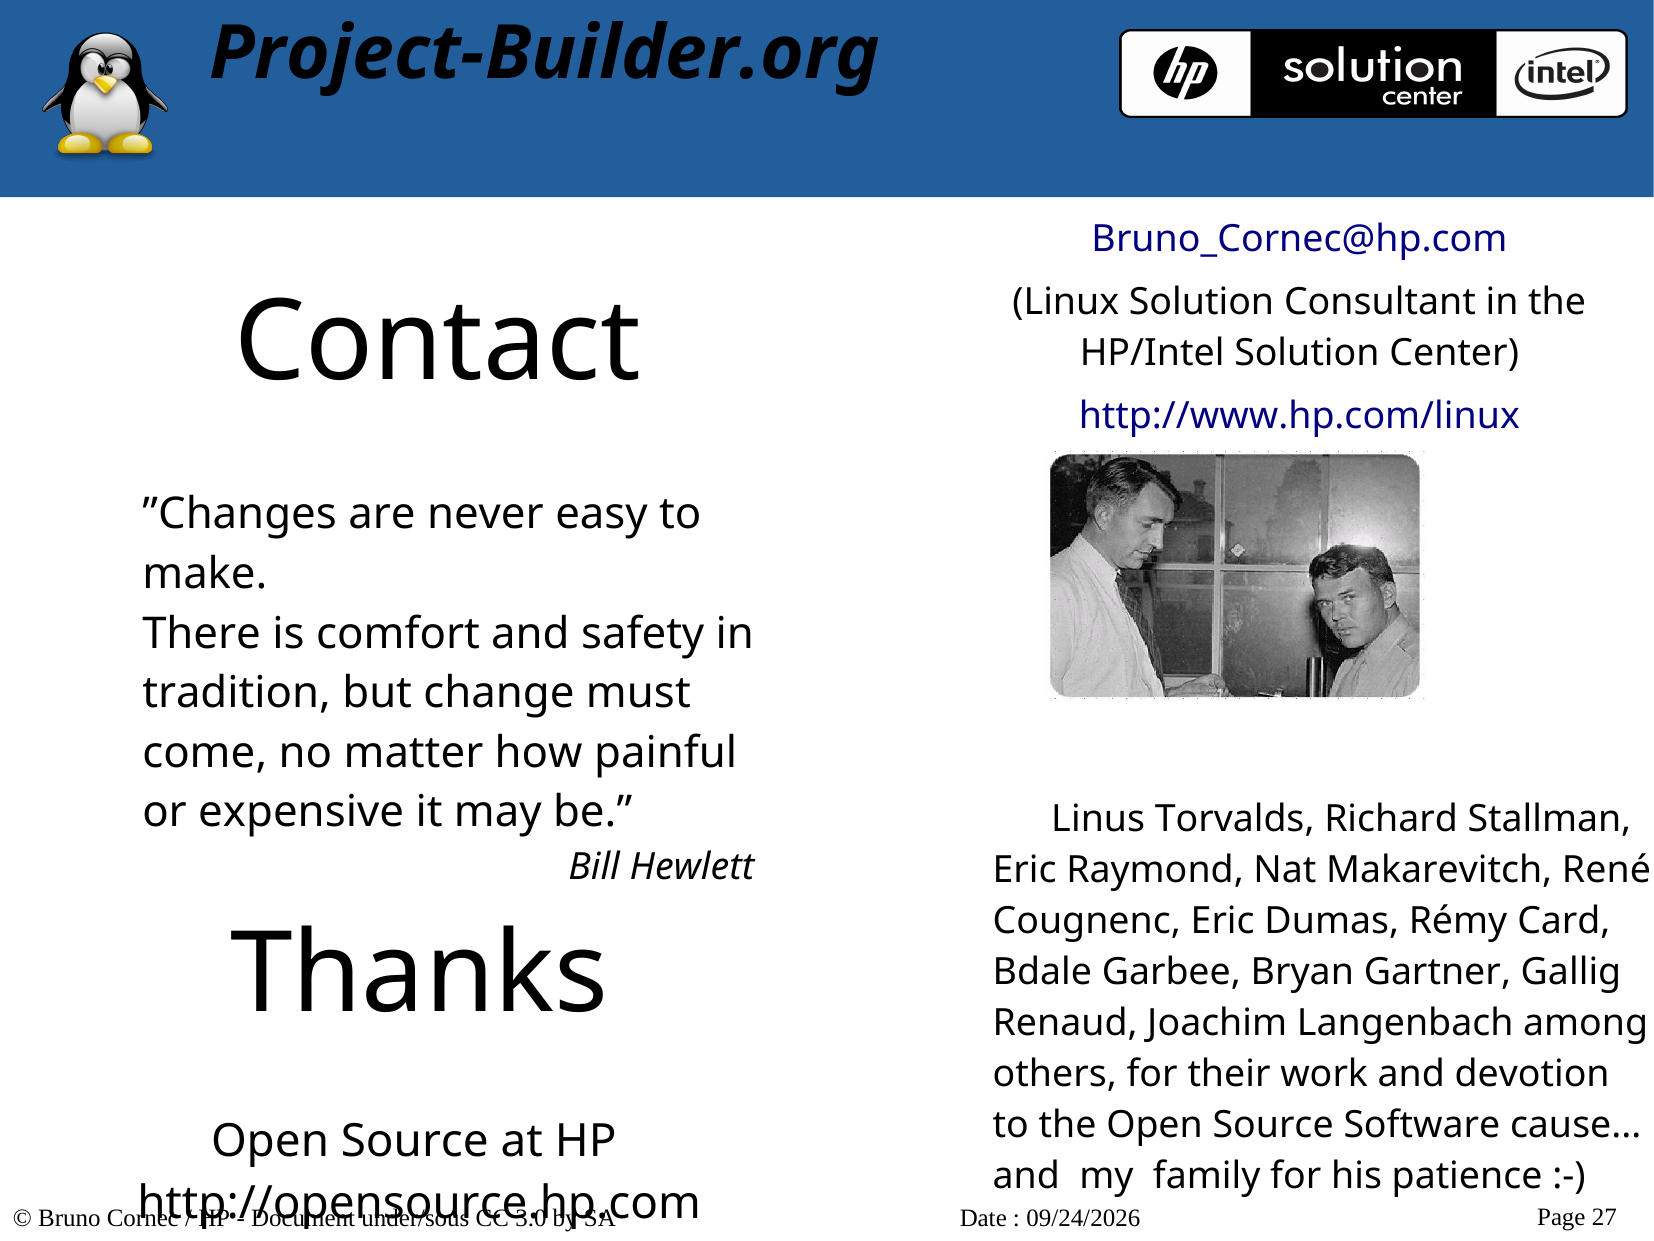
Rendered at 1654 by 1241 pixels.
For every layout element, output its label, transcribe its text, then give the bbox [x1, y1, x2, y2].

text_box Thanks Open Source at HP http://opensource.hp.com [137, 891, 730, 1183]
picture [1043, 450, 1427, 702]
list Bruno_Cornec@hp.com (Linux Solution Consultant in the HP/Intel Solution Center) http://www.hp.com/linux Linus Torvalds, Richard Stallman, Eric Raymond, Nat Makarevitch, René Cougnenc, Eric Dumas, Rémy Card, Bdale Garbee, Bryan Gartner, Gallig Renaud, Joachim Langenbach among others, for their work and devotion to the Open Source Software cause... and my family for his patience :-) [862, 211, 1654, 1189]
text_box ”Changes are never easy to make. There is comfort and safety in tradition, but change must come, no matter how painful or expensive it may be.” Bill Hewlett [65, 482, 783, 856]
picture [1119, 29, 1628, 118]
text_box Contact [234, 259, 655, 399]
picture [42, 29, 168, 167]
